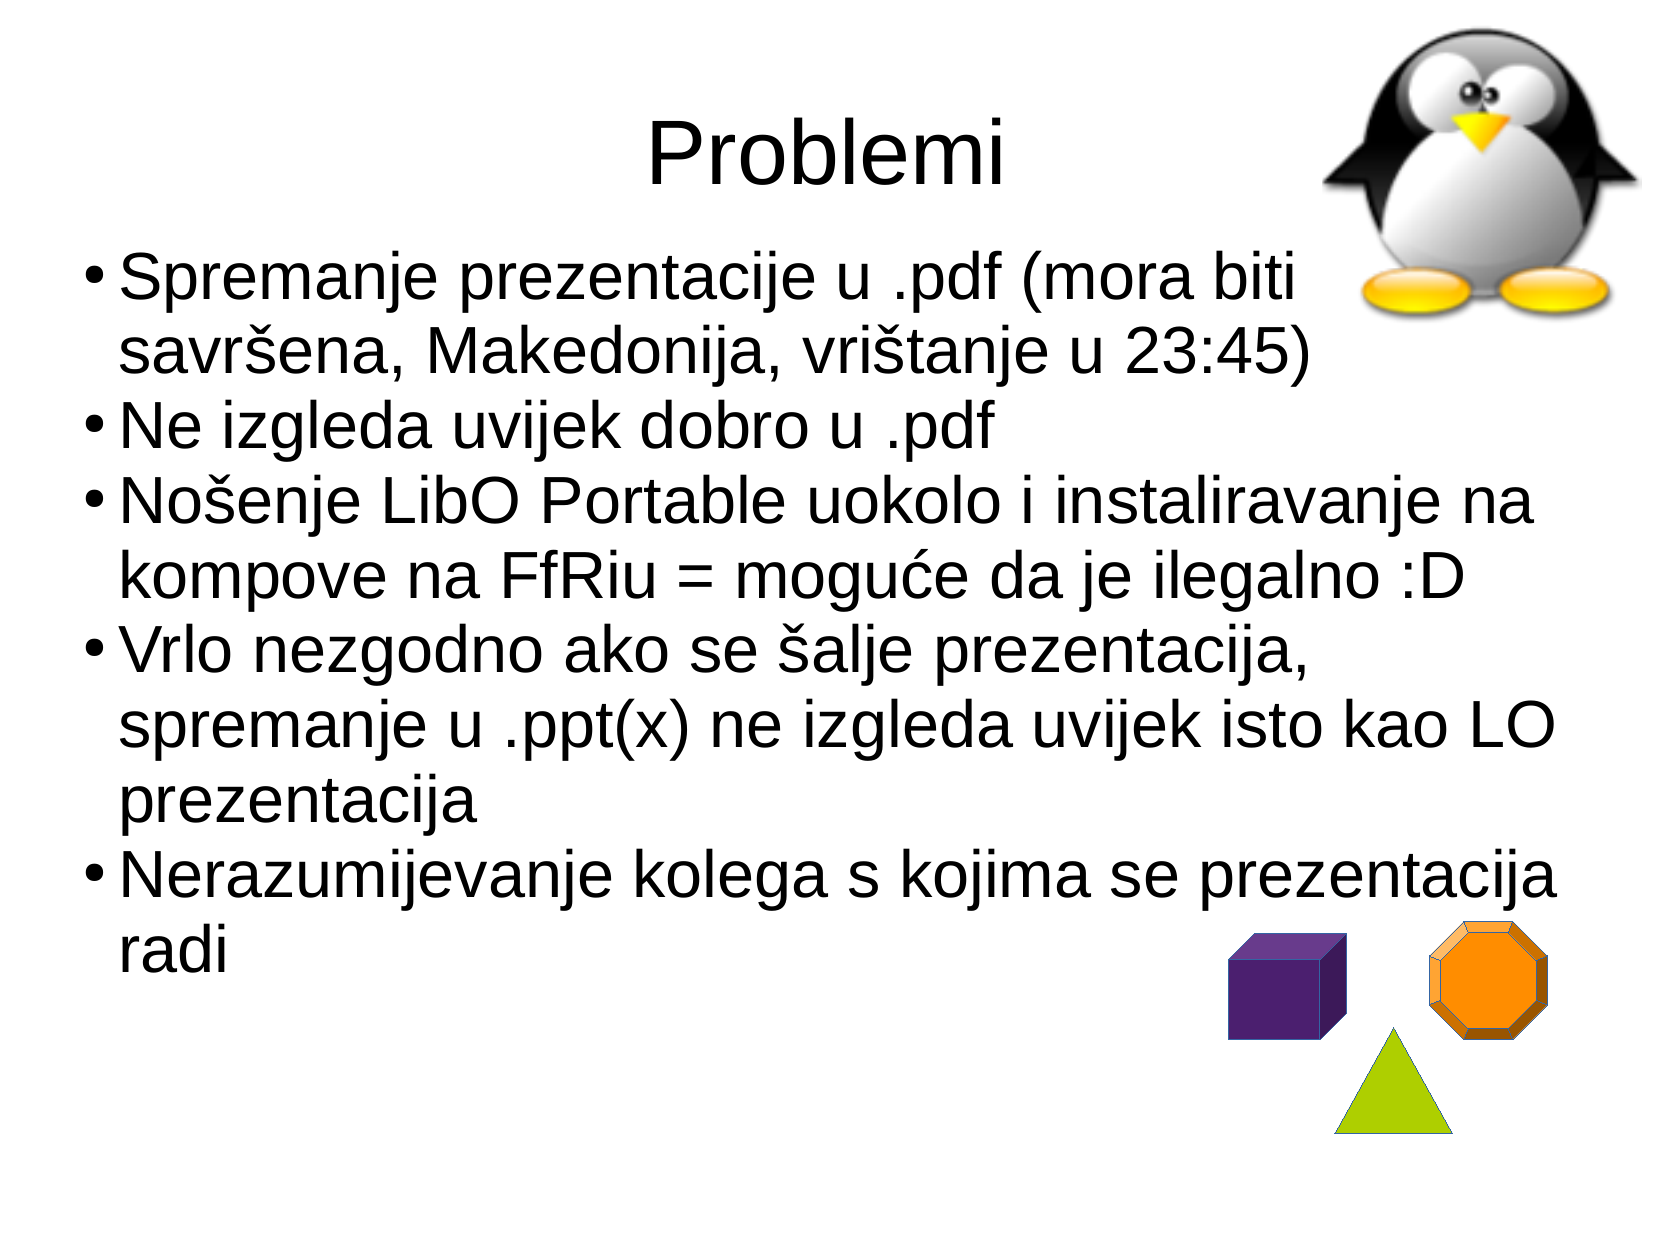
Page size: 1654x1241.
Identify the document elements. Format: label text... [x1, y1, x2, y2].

picture [1322, 11, 1642, 331]
title Problemi [82, 49, 1322, 238]
text_box [1429, 921, 1548, 1040]
text_box [1334, 1027, 1453, 1134]
subtitle Spremanje prezentacije u .pdf (mora biti savršena, Makedonija, vrištanje u 23:45) Ne izgleda uvijek dobro u .pdf Nošenje LibO Portable uokolo i instaliravanje na kompove na FfRiu = moguće da je ilegalno :D Vrlo nezgodno ako se šalje prezentacija, spremanje u .ppt(x) ne izgleda uvijek isto kao LO prezentacija Nerazumijevanje kolega s kojima se prezentacija radi [82, 238, 1571, 1062]
text_box [1228, 933, 1347, 1040]
